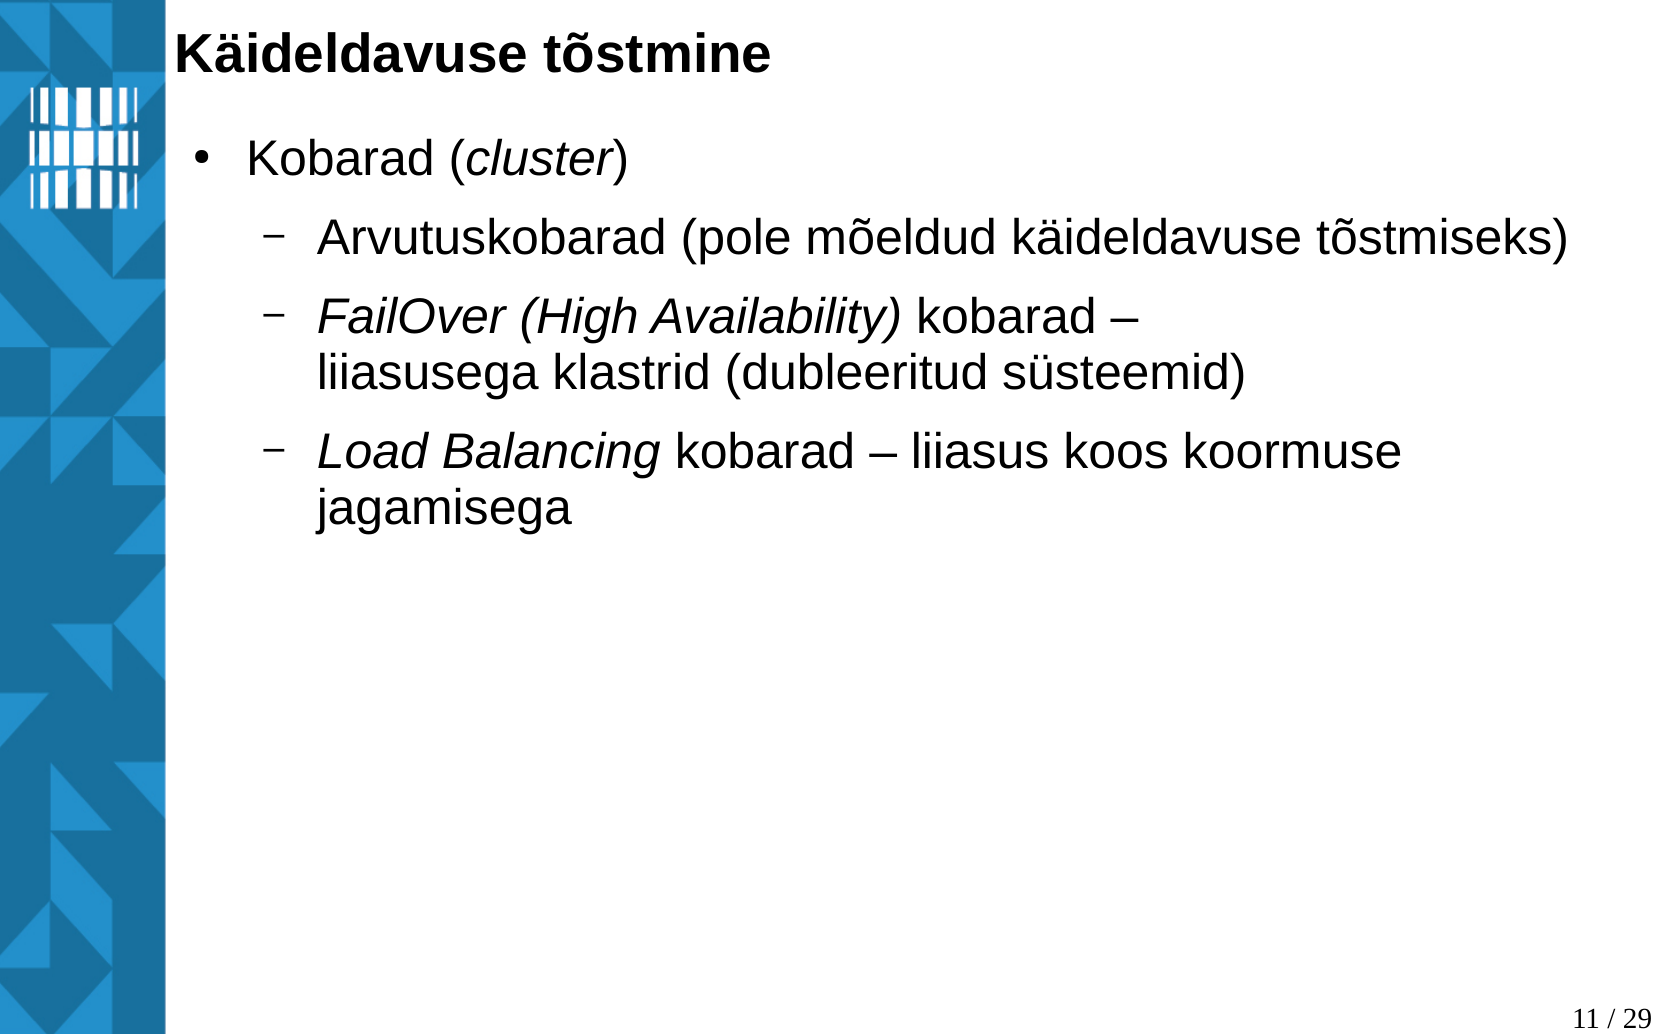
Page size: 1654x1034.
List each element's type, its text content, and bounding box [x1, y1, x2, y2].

list Kobarad (cluster) Arvutuskobarad (pole mõeldud käideldavuse tõstmiseks) FailOver (High Availability) kobarad – liiasusega klastrid (dubleeritud süsteemid) Load Balancing kobarad – liiasus koos koormuse jagamisega [175, 129, 1636, 997]
title Käideldavuse tõstmine [175, 11, 1577, 95]
